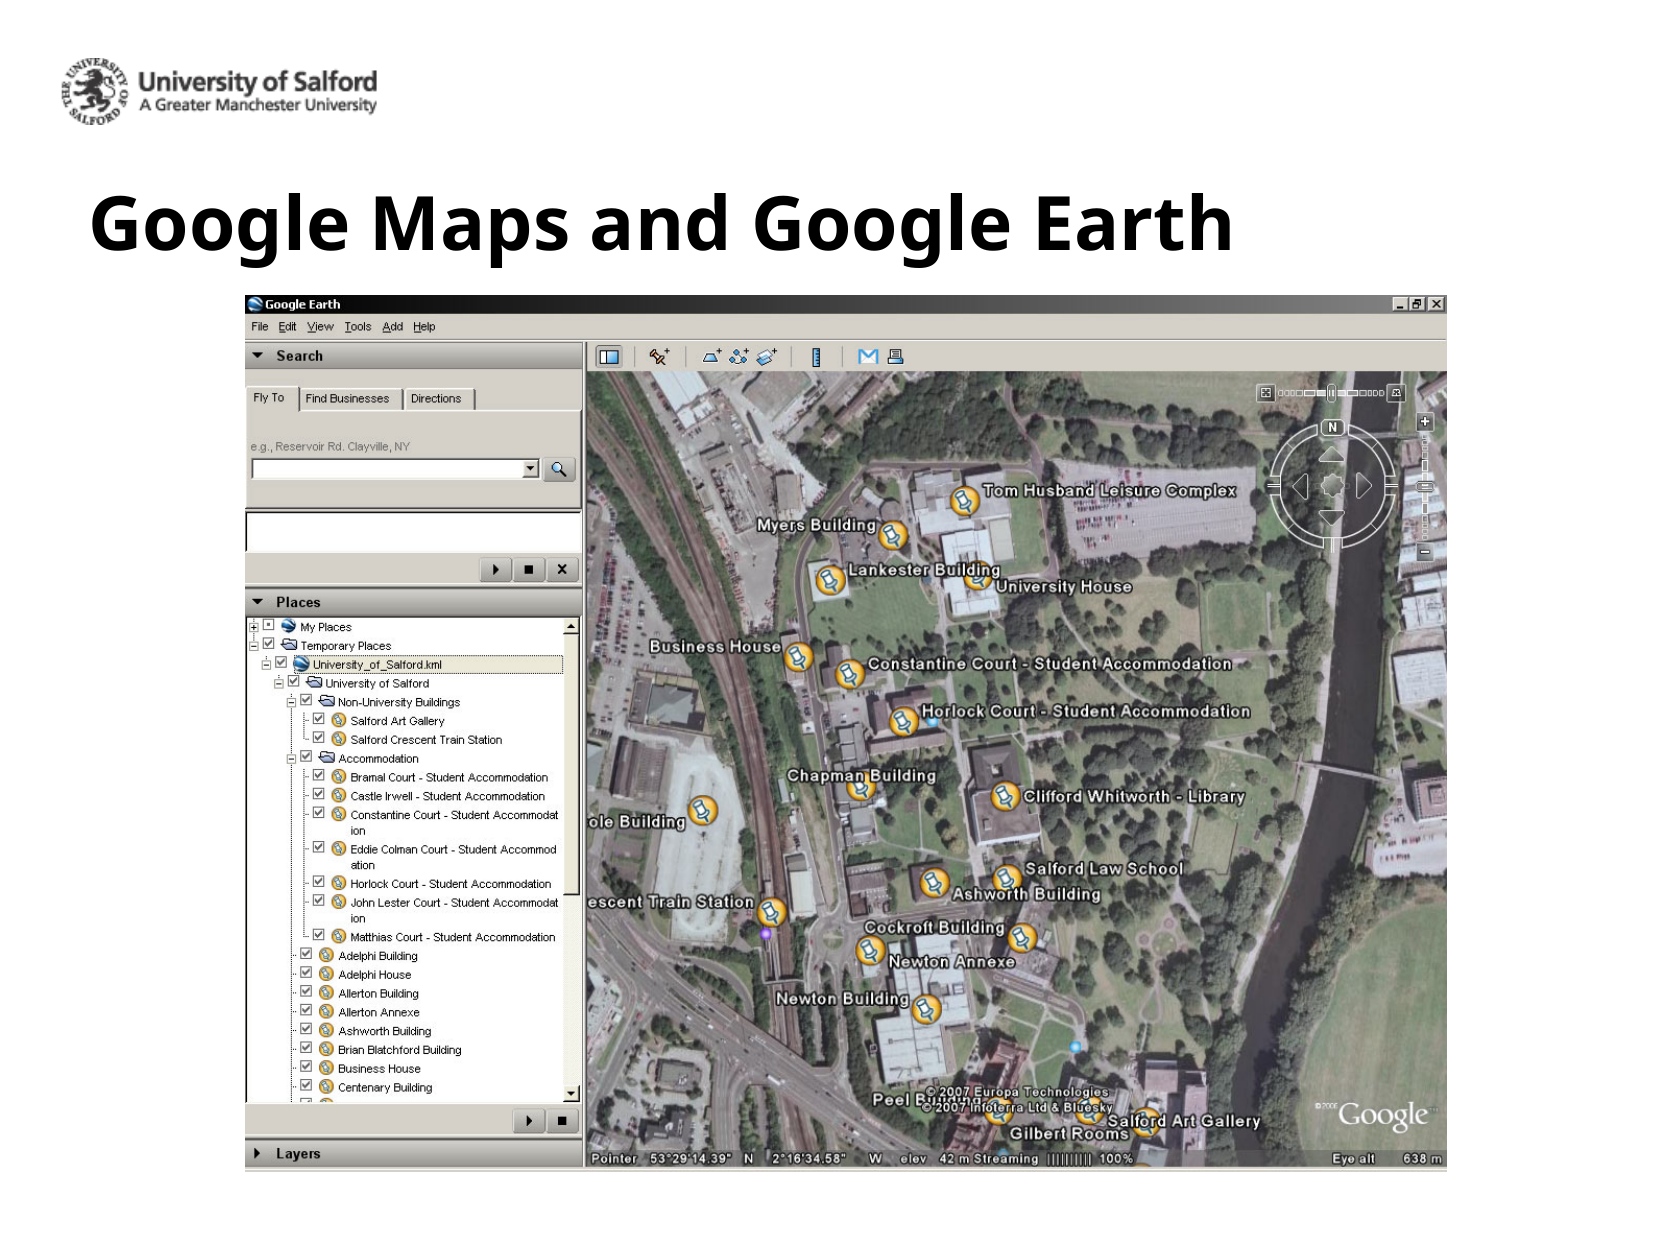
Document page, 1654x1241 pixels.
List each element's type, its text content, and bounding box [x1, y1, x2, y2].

title Google Maps and Google Earth [88, 176, 1565, 267]
picture [245, 295, 1447, 1172]
picture [59, 58, 380, 125]
